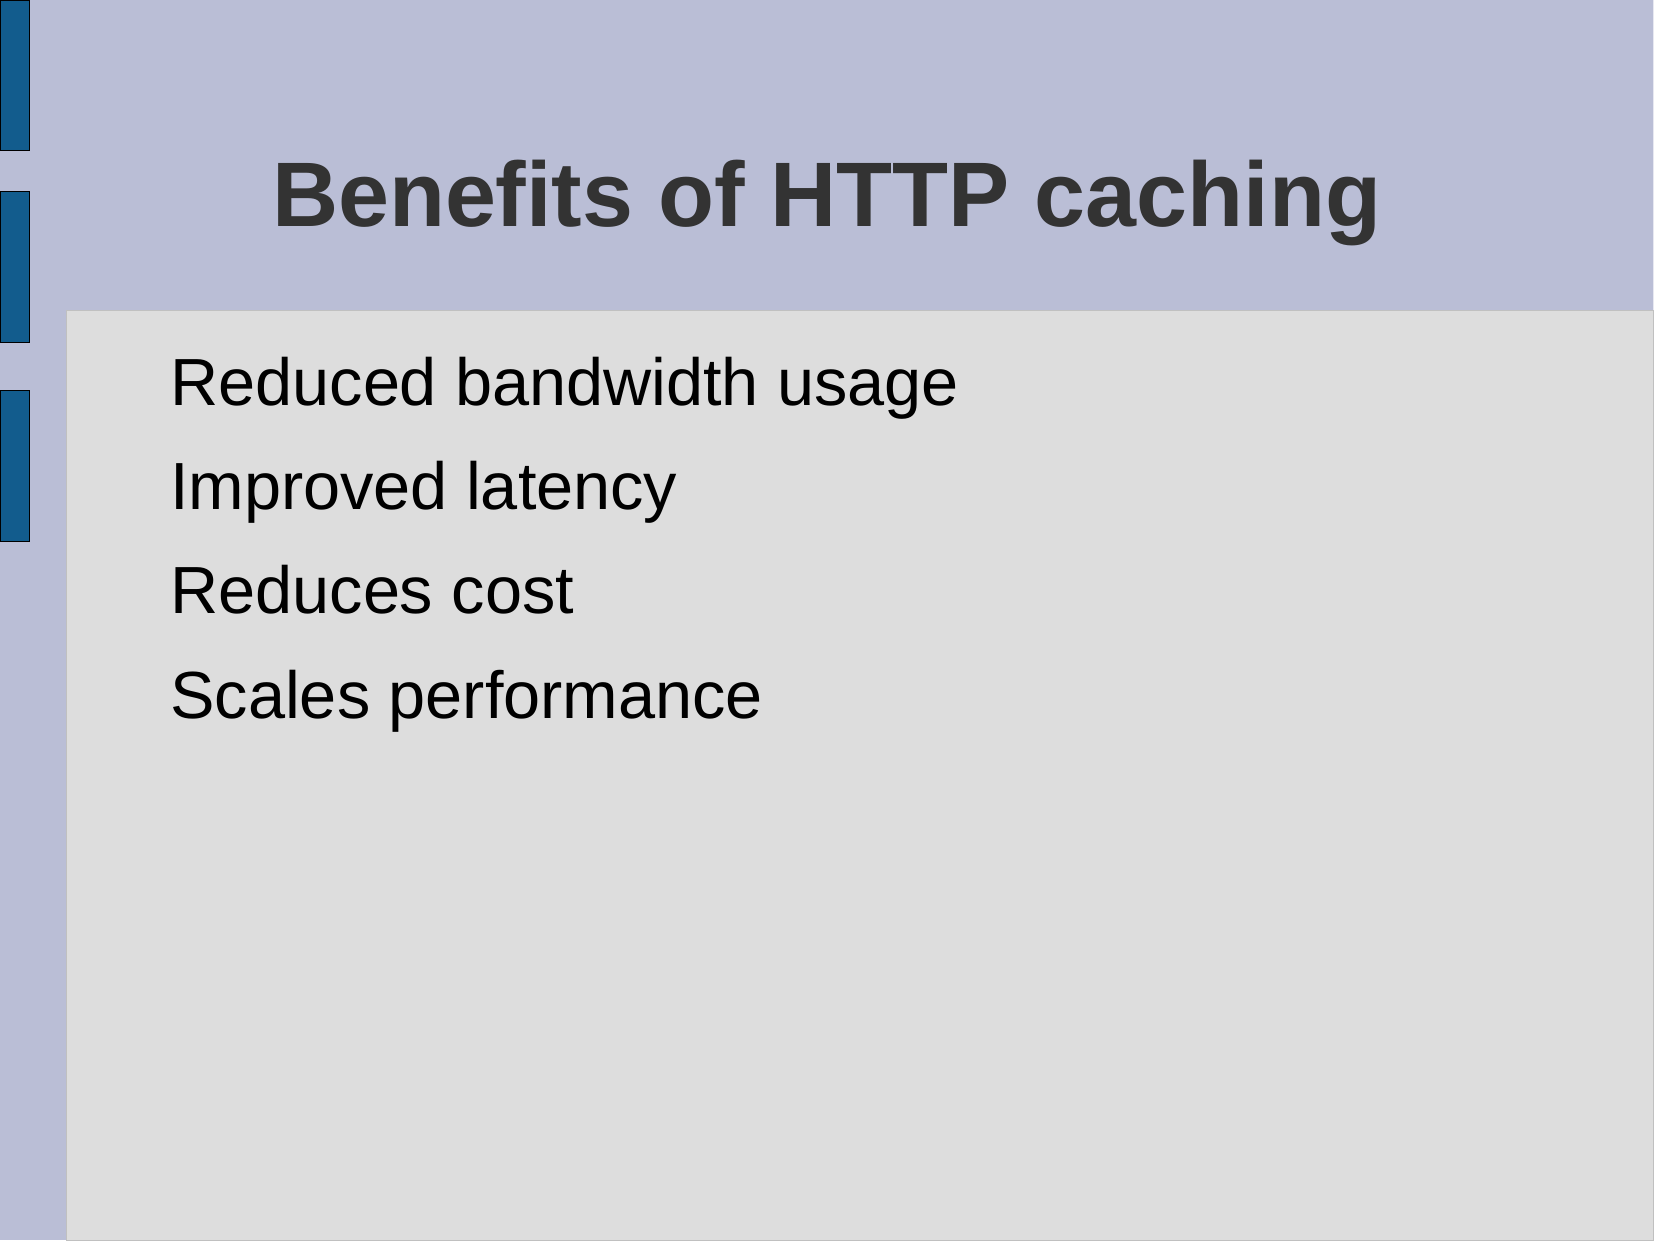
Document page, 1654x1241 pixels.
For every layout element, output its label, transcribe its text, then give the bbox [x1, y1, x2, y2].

title Benefits of HTTP caching [121, 91, 1534, 299]
list Reduced bandwidth usage Improved latency Reduces cost Scales performance [152, 344, 1534, 1127]
